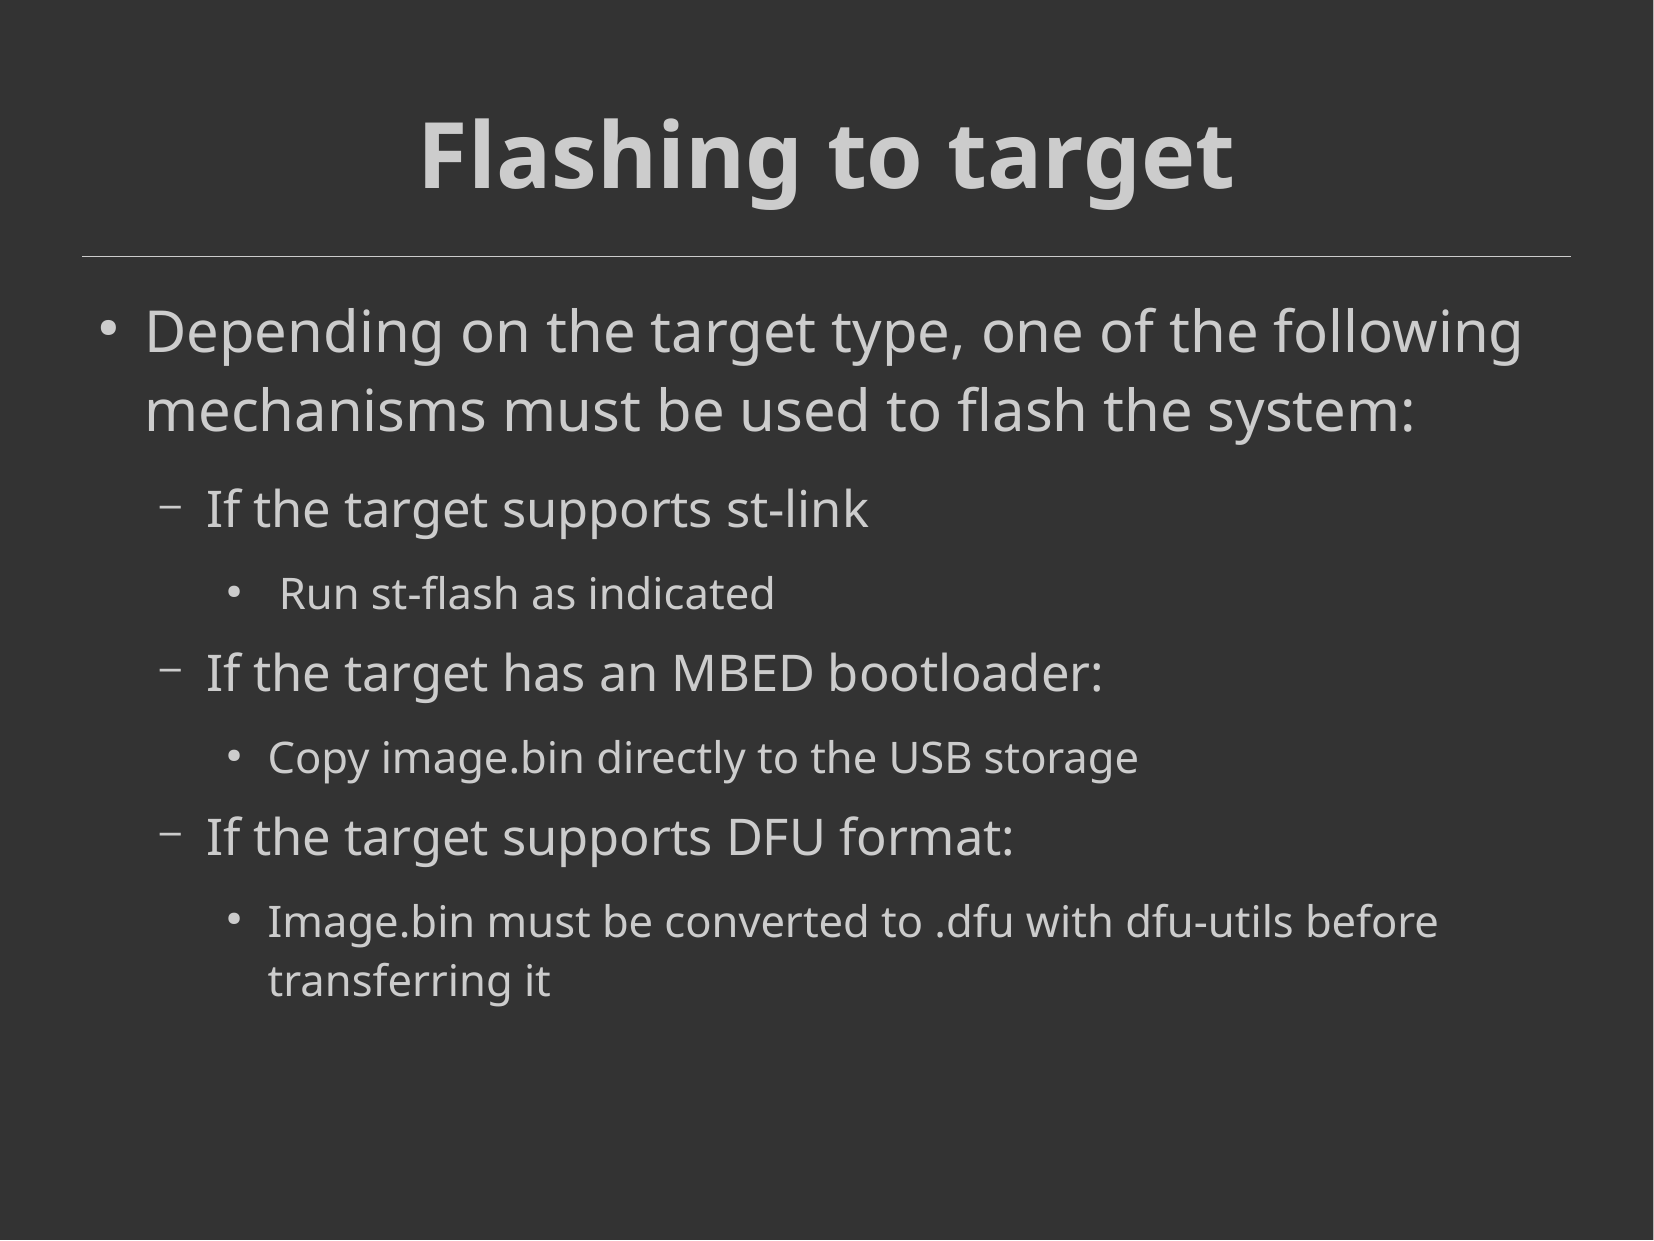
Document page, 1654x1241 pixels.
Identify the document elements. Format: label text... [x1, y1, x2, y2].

title Flashing to target [82, 49, 1571, 257]
list Depending on the target type, one of the following mechanisms must be used to flash the system: If the target supports st-link Run st-flash as indicated If the target has an MBED bootloader: Copy image.bin directly to the USB storage If the target supports DFU format: Image.bin must be converted to .dfu with dfu-utils before transferring it [82, 290, 1571, 1010]
